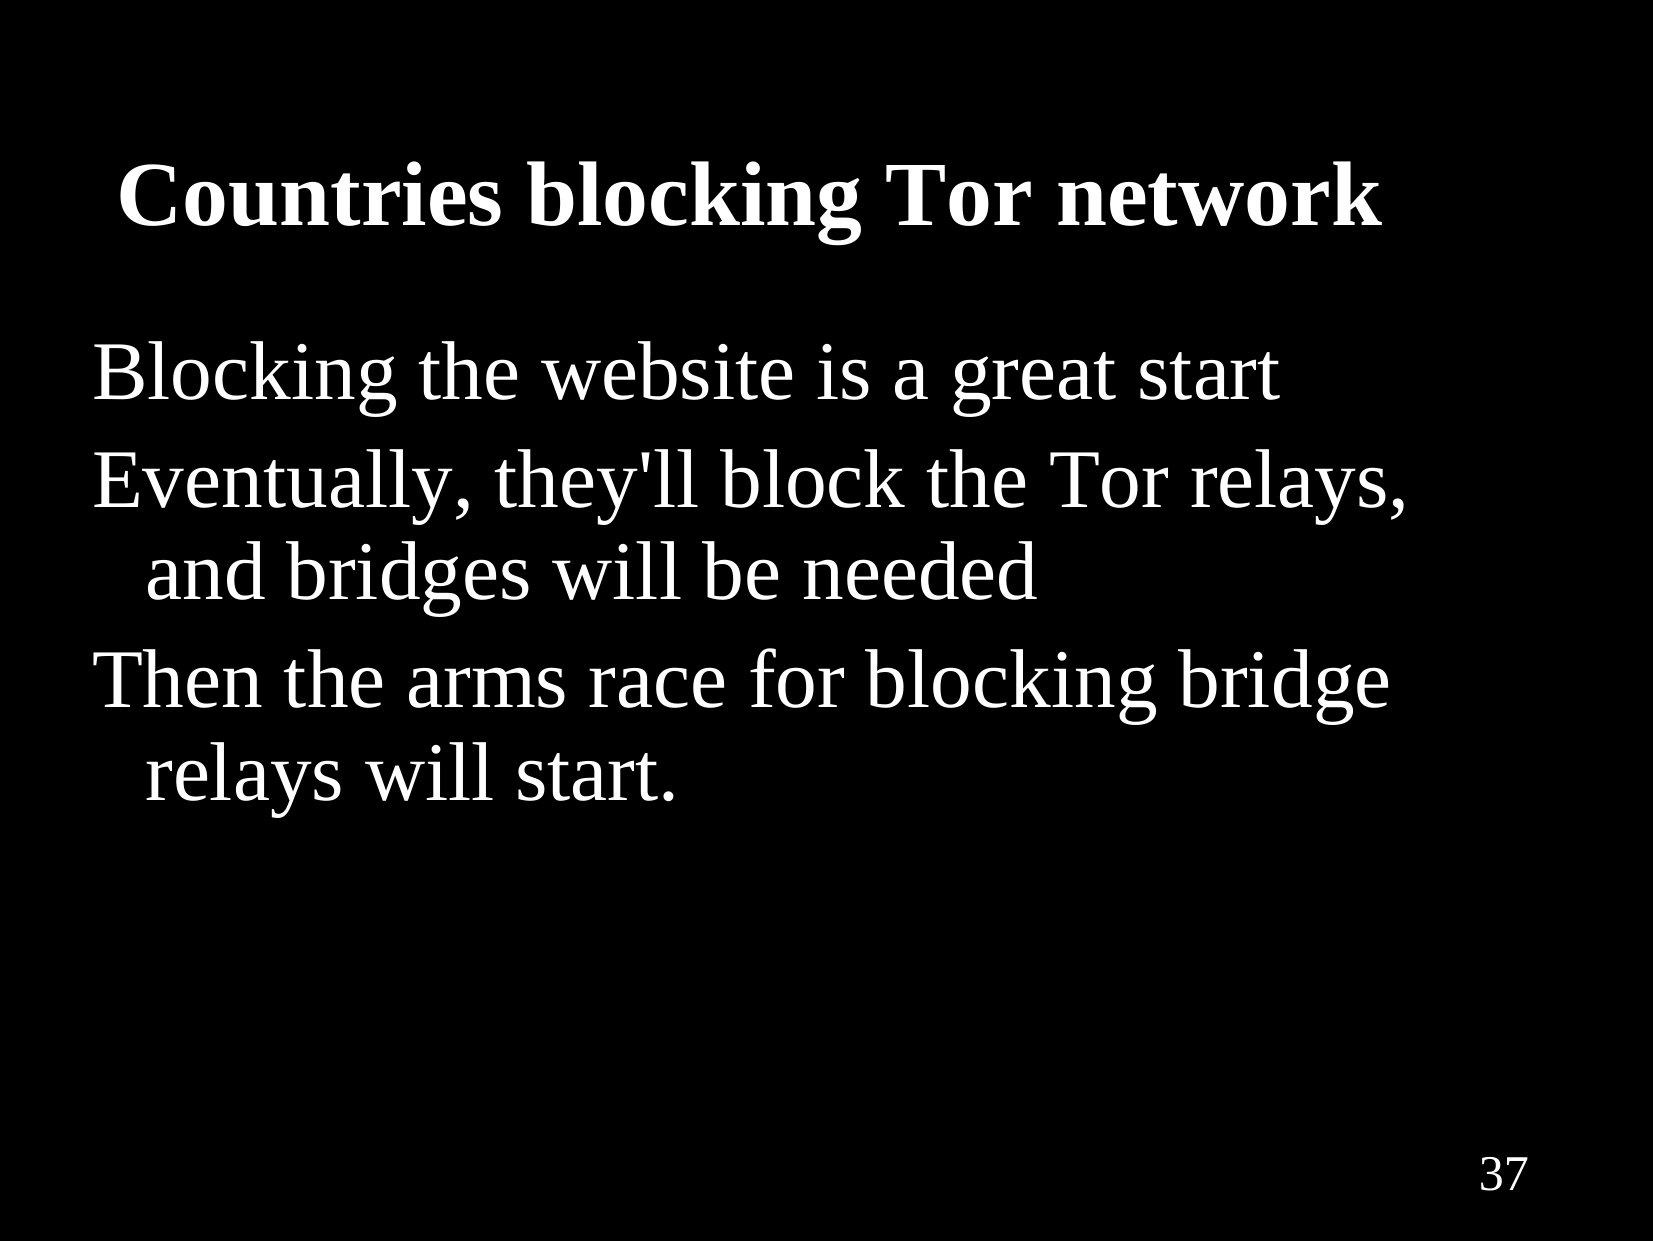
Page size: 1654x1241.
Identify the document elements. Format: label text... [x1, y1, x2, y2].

list Blocking the website is a great start Eventually, they'll block the Tor relays, and bridges will be needed Then the arms race for blocking bridge relays will start. [74, 325, 1540, 1123]
title Countries blocking Tor network [112, 100, 1388, 289]
